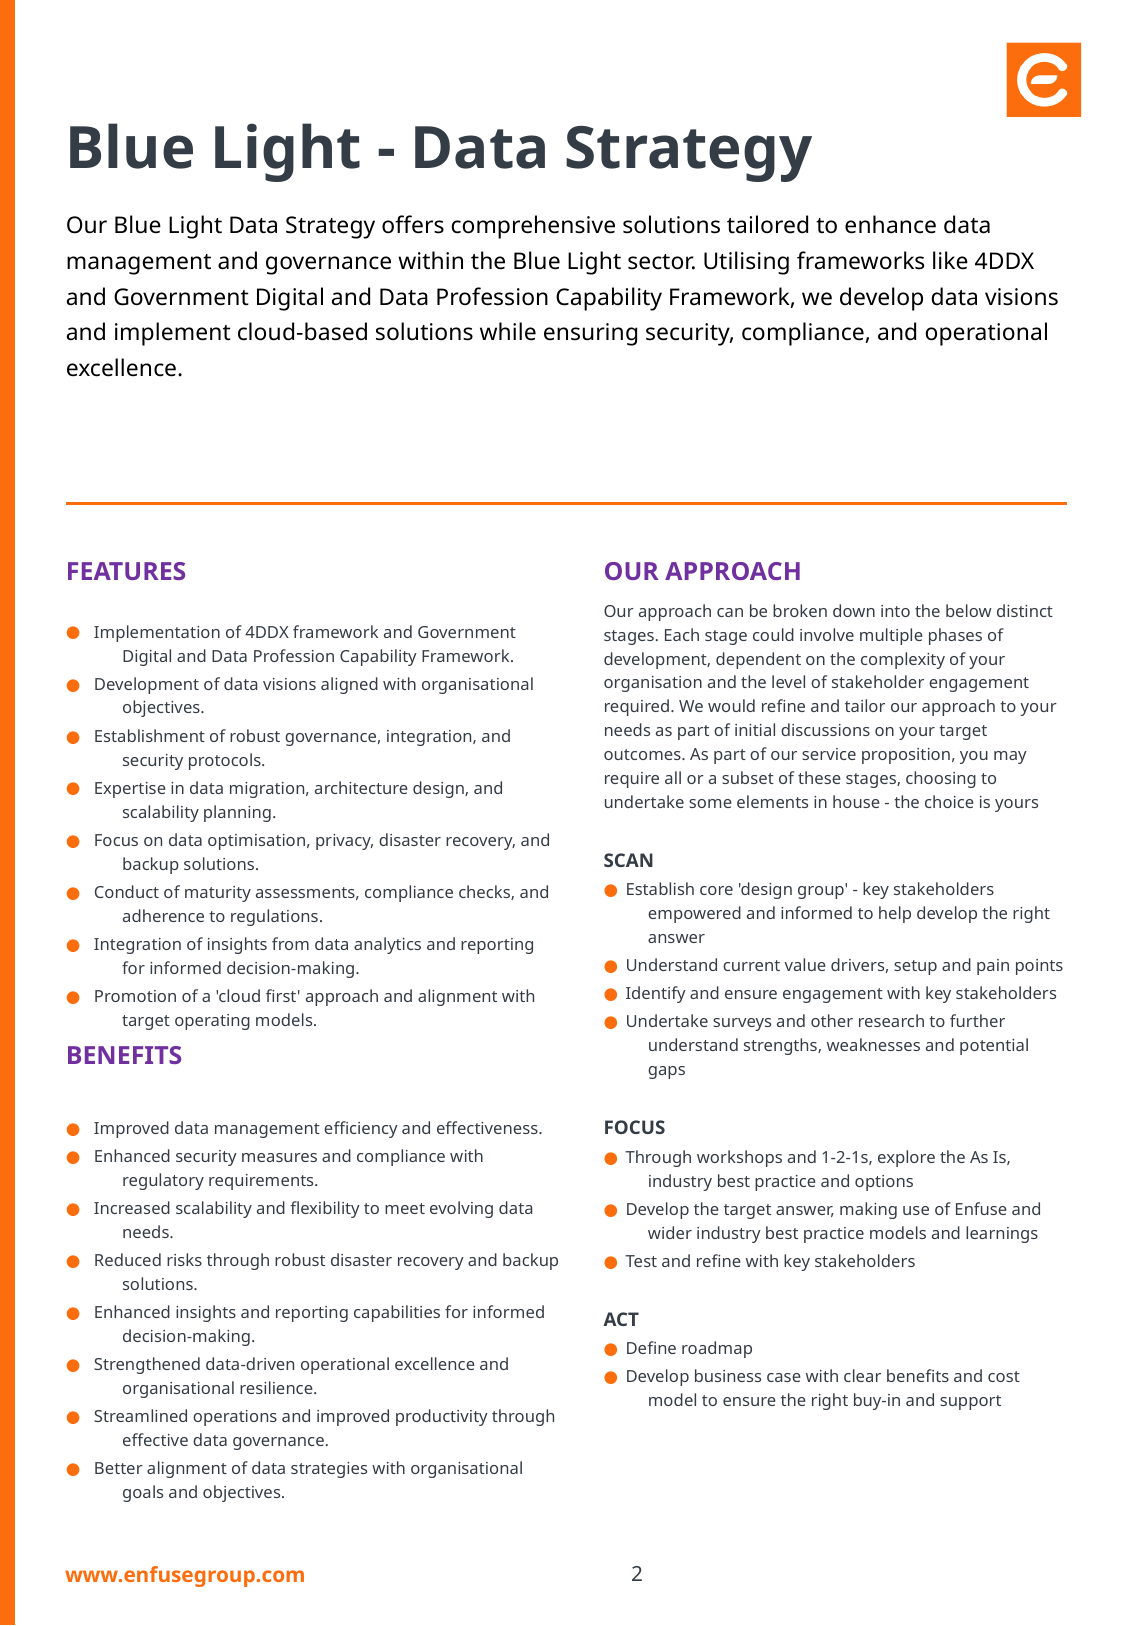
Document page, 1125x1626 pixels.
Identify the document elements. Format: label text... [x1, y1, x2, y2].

text_box Blue Light - Data Strategy [65, 86, 939, 189]
text_box Our Blue Light Data Strategy offers comprehensive solutions tailored to enhance data management and governance within the Blue Light sector. Utilising frameworks like 4DDX and Government Digital and Data Profession Capability Framework, we develop data visions and implement cloud-based solutions while ensuring security, compliance, and operational excellence. [65, 194, 1068, 297]
text_box Our approach can be broken down into the below distinct stages. Each stage could involve multiple phases of development, dependent on the complexity of your organisation and the level of stakeholder engagement required. We would refine and tailor our approach to your needs as part of initial discussions on your target outcomes. As part of our service proposition, you may require all or a subset of these stages, choosing to undertake some elements in house - the choice is yours SCAN Establish core 'design group' - key stakeholders empowered and informed to help develop the right answer Understand current value drivers, setup and pain points Identify and ensure engagement with key stakeholders Undertake surveys and other research to further understand strengths, weaknesses and potential gaps FOCUS Through workshops and 1-2-1s, explore the As Is, industry best practice and options Develop the target answer, making use of Enfuse and wider industry best practice models and learnings Test and refine with key stakeholders ACT Define roadmap Develop business case with clear benefits and cost model to ensure the right buy-in and support [603, 594, 1068, 1485]
text_box FEATURES [65, 542, 530, 594]
text_box OUR APPROACH [603, 542, 1068, 594]
text_box Implementation of 4DDX framework and Government Digital and Data Profession Capability Framework. Development of data visions aligned with organisational objectives. Establishment of robust governance, integration, and security protocols. Expertise in data migration, architecture design, and scalability planning. Focus on data optimisation, privacy, disaster recovery, and backup solutions. Conduct of maturity assessments, compliance checks, and adherence to regulations. Integration of insights from data analytics and reporting for informed decision-making. Promotion of a 'cloud first' approach and alignment with target operating models. BENEFITS Improved data management efficiency and effectiveness. Enhanced security measures and compliance with regulatory requirements. Increased scalability and flexibility to meet evolving data needs. Reduced risks through robust disaster recovery and backup solutions. Enhanced insights and reporting capabilities for informed decision-making. Strengthened data-driven operational excellence and organisational resilience. Streamlined operations and improved productivity through effective data governance. Better alignment of data strategies with organisational goals and objectives. [65, 609, 563, 1506]
